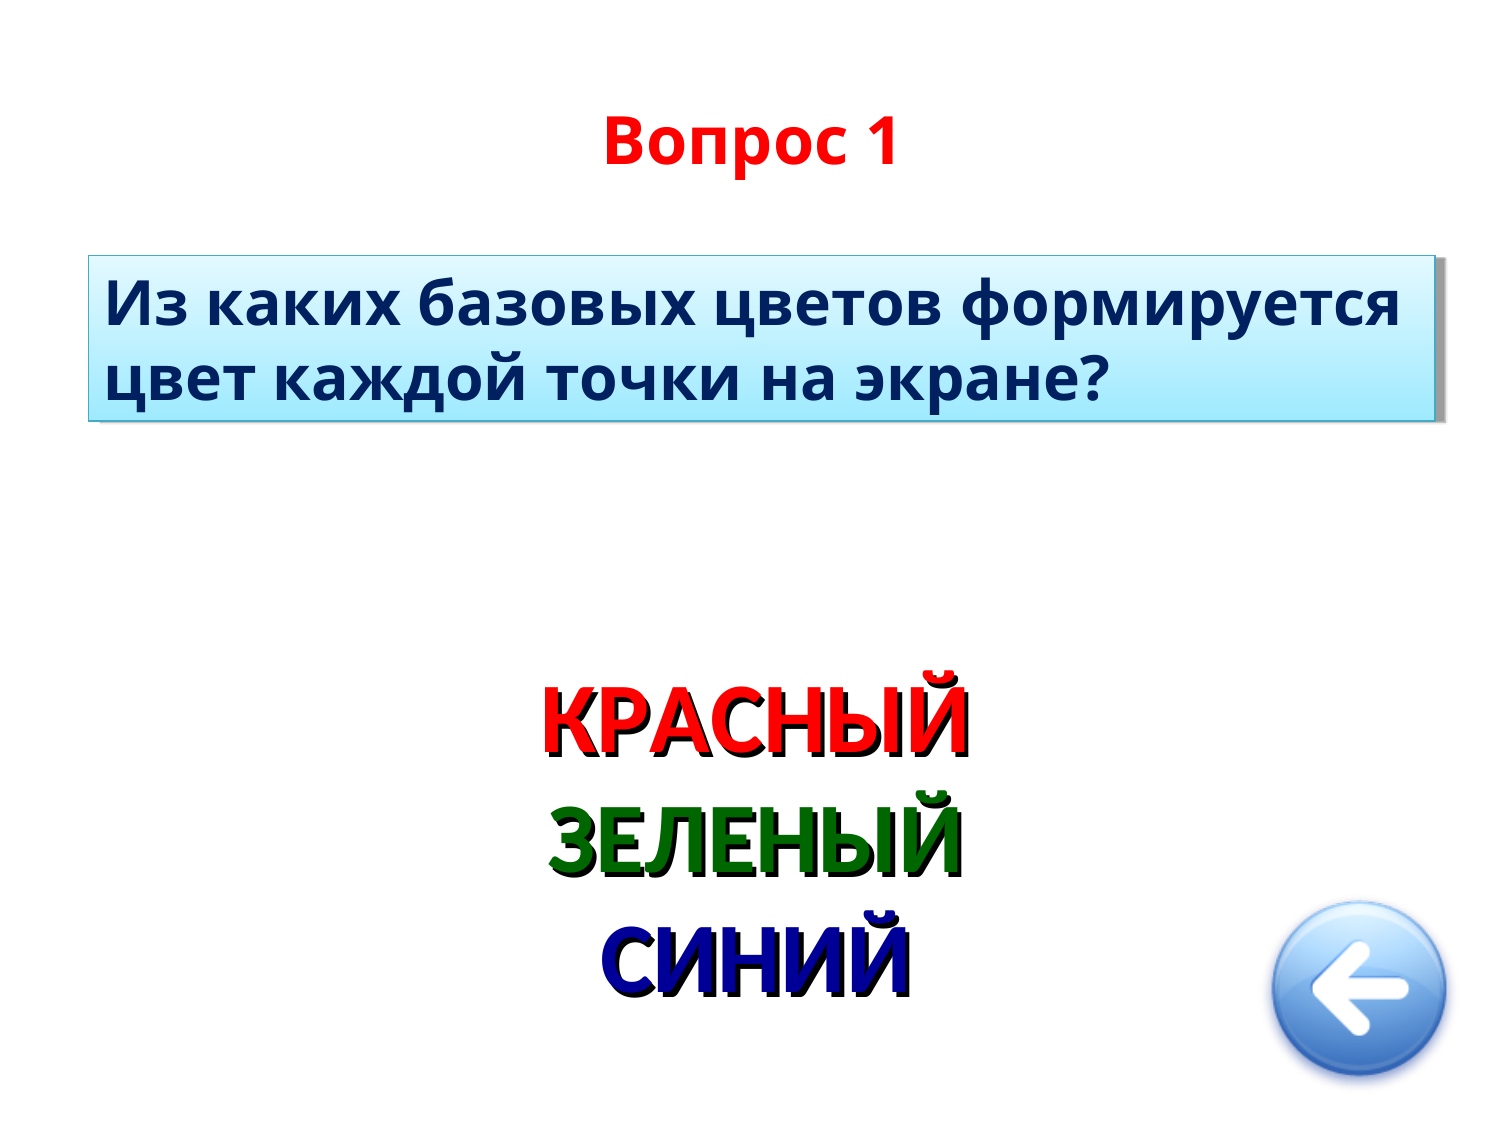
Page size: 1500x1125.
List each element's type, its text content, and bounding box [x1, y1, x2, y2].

text_box Вопрос 1 [586, 90, 920, 186]
picture [1258, 893, 1459, 1094]
text_box Из каких базовых цветов формируется цвет каждой точки на экране? [88, 255, 1436, 421]
text_box КРАСНЫЙ ЗЕЛЕНЫЙ СИНИЙ [442, 645, 1070, 1021]
